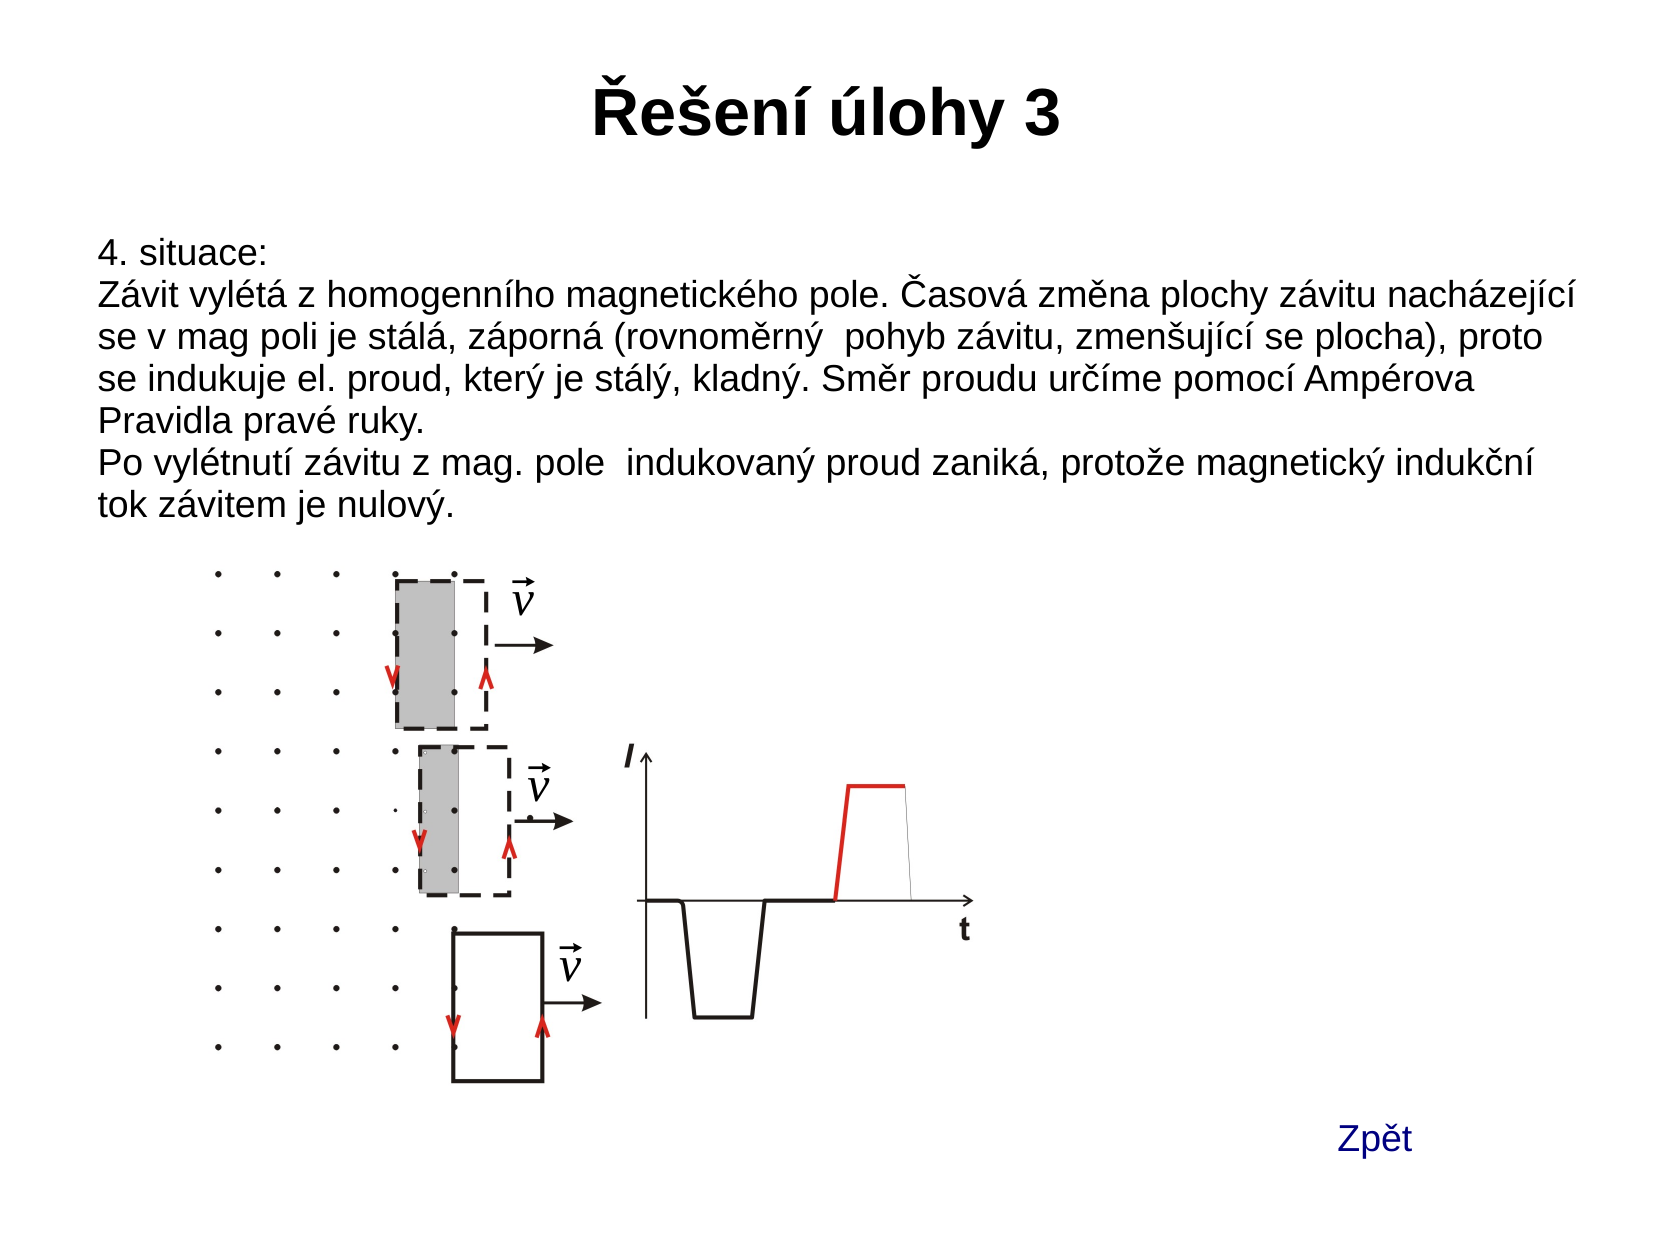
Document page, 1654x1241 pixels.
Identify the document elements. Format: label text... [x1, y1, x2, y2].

picture [200, 541, 999, 1099]
chart [519, 755, 559, 812]
text_box 4. situace: Závit vylétá z homogenního magnetického pole. Časová změna plochy závitu nacházející se v mag poli je stálá, záporná (rovnoměrný pohyb závitu, zmenšující se plocha), proto se indukuje el. proud, který je stálý, kladný. Směr proudu určíme pomocí Ampérova Pravidla pravé ruky. Po vylétnutí závitu z mag. pole indukovaný proud zaniká, protože magnetický indukční tok závitem je nulový. [82, 224, 1607, 544]
chart [504, 570, 544, 626]
title Řešení úlohy 3 [82, 46, 1571, 178]
chart [551, 936, 591, 993]
text_box Zpět [1322, 1110, 1607, 1168]
